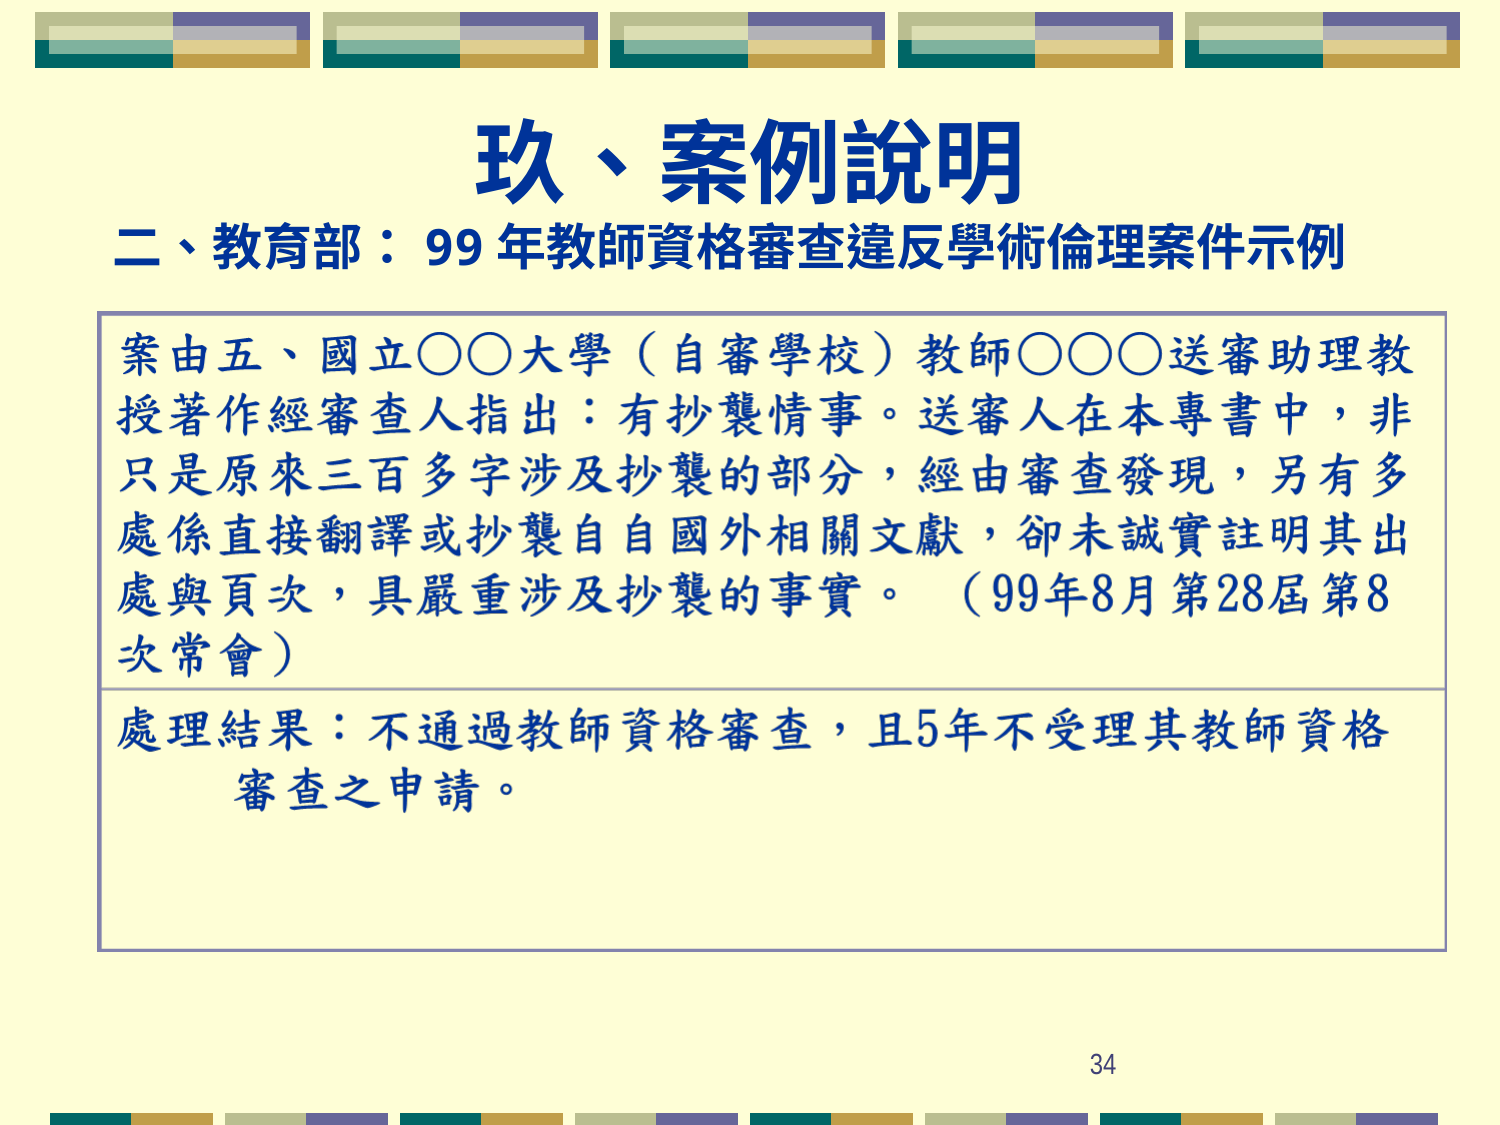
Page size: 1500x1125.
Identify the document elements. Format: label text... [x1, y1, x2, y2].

text_box [1074, 1012, 1388, 1088]
text_box 玖、案例說明 [113, 97, 1388, 220]
list 二、教育部：99年教師資格審查違反學術倫理案件示例 [41, 208, 1447, 291]
picture [84, 306, 1447, 953]
